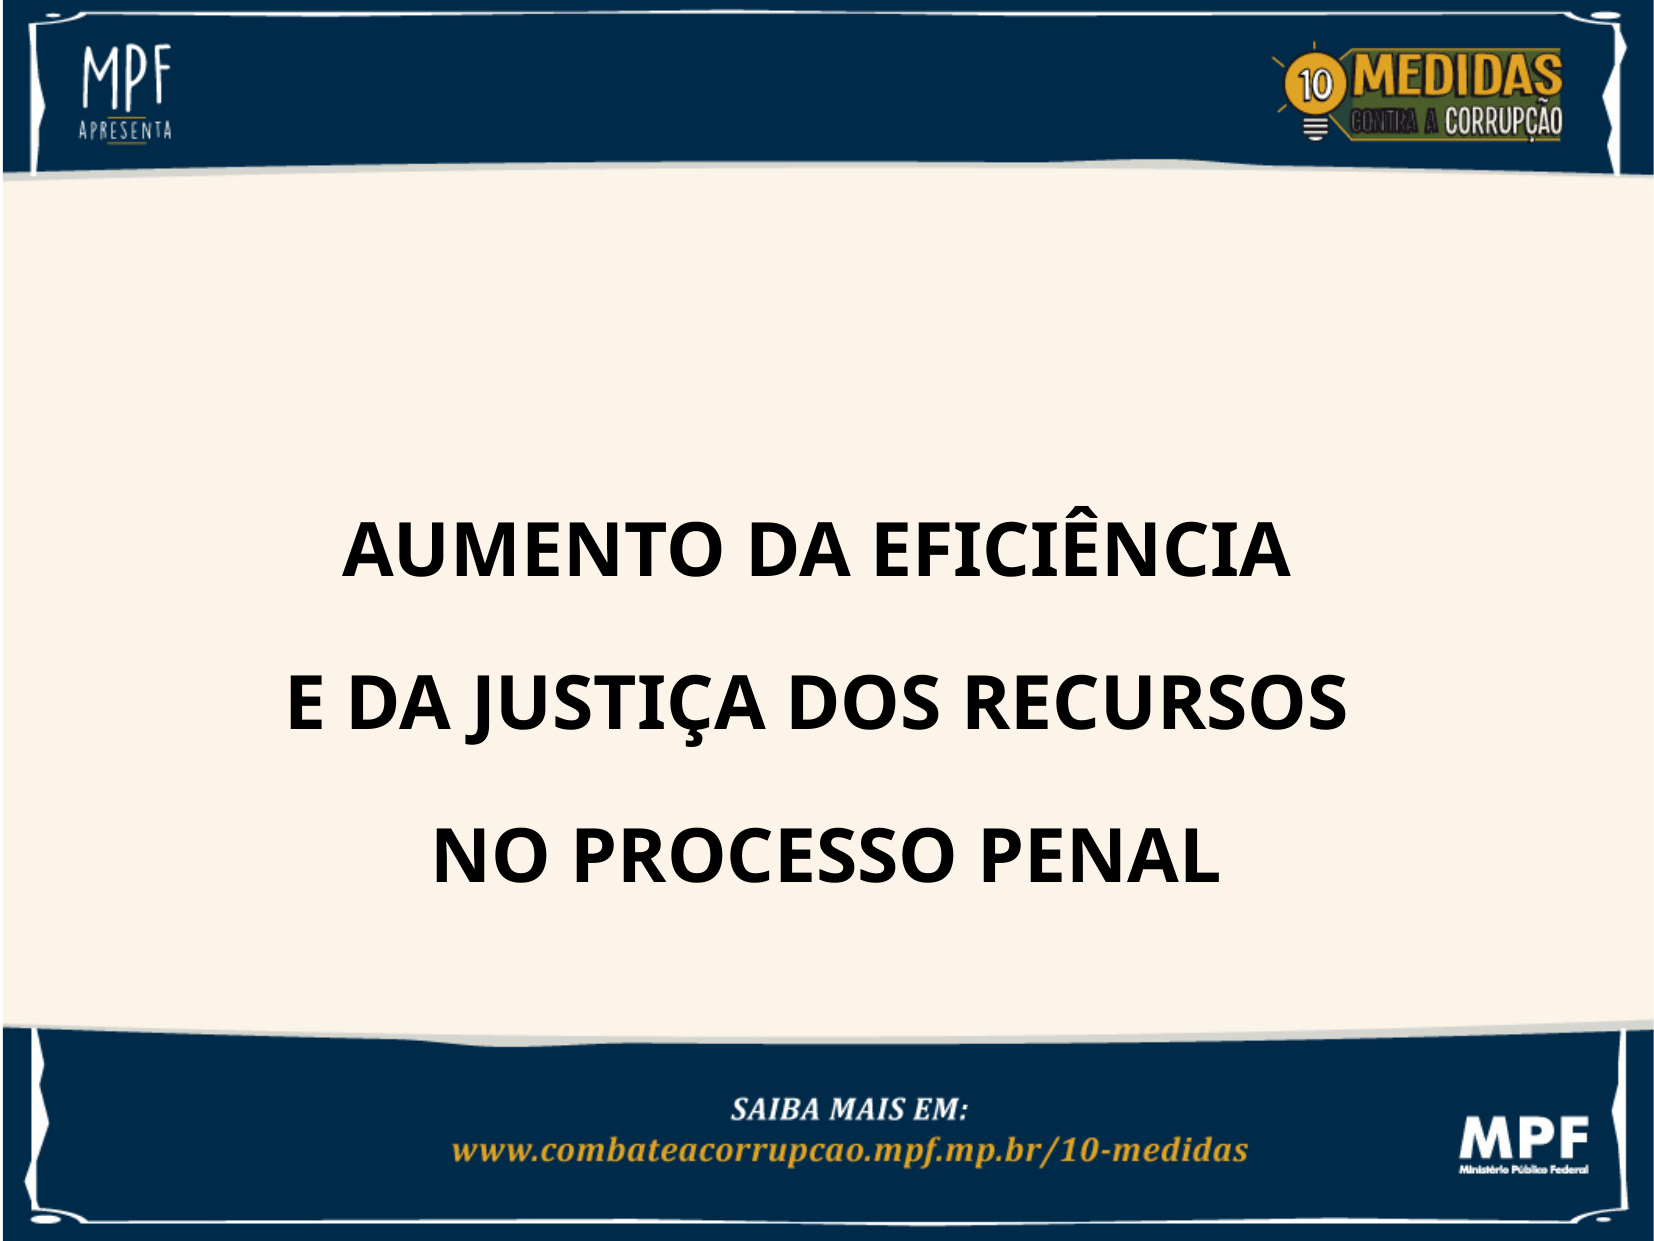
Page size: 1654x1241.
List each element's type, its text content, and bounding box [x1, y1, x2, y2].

picture [2, 0, 1654, 1241]
text_box AUMENTO DA EFICIÊNCIA E DA JUSTIÇA DOS RECURSOS NO PROCESSO PENAL [44, 437, 1610, 804]
